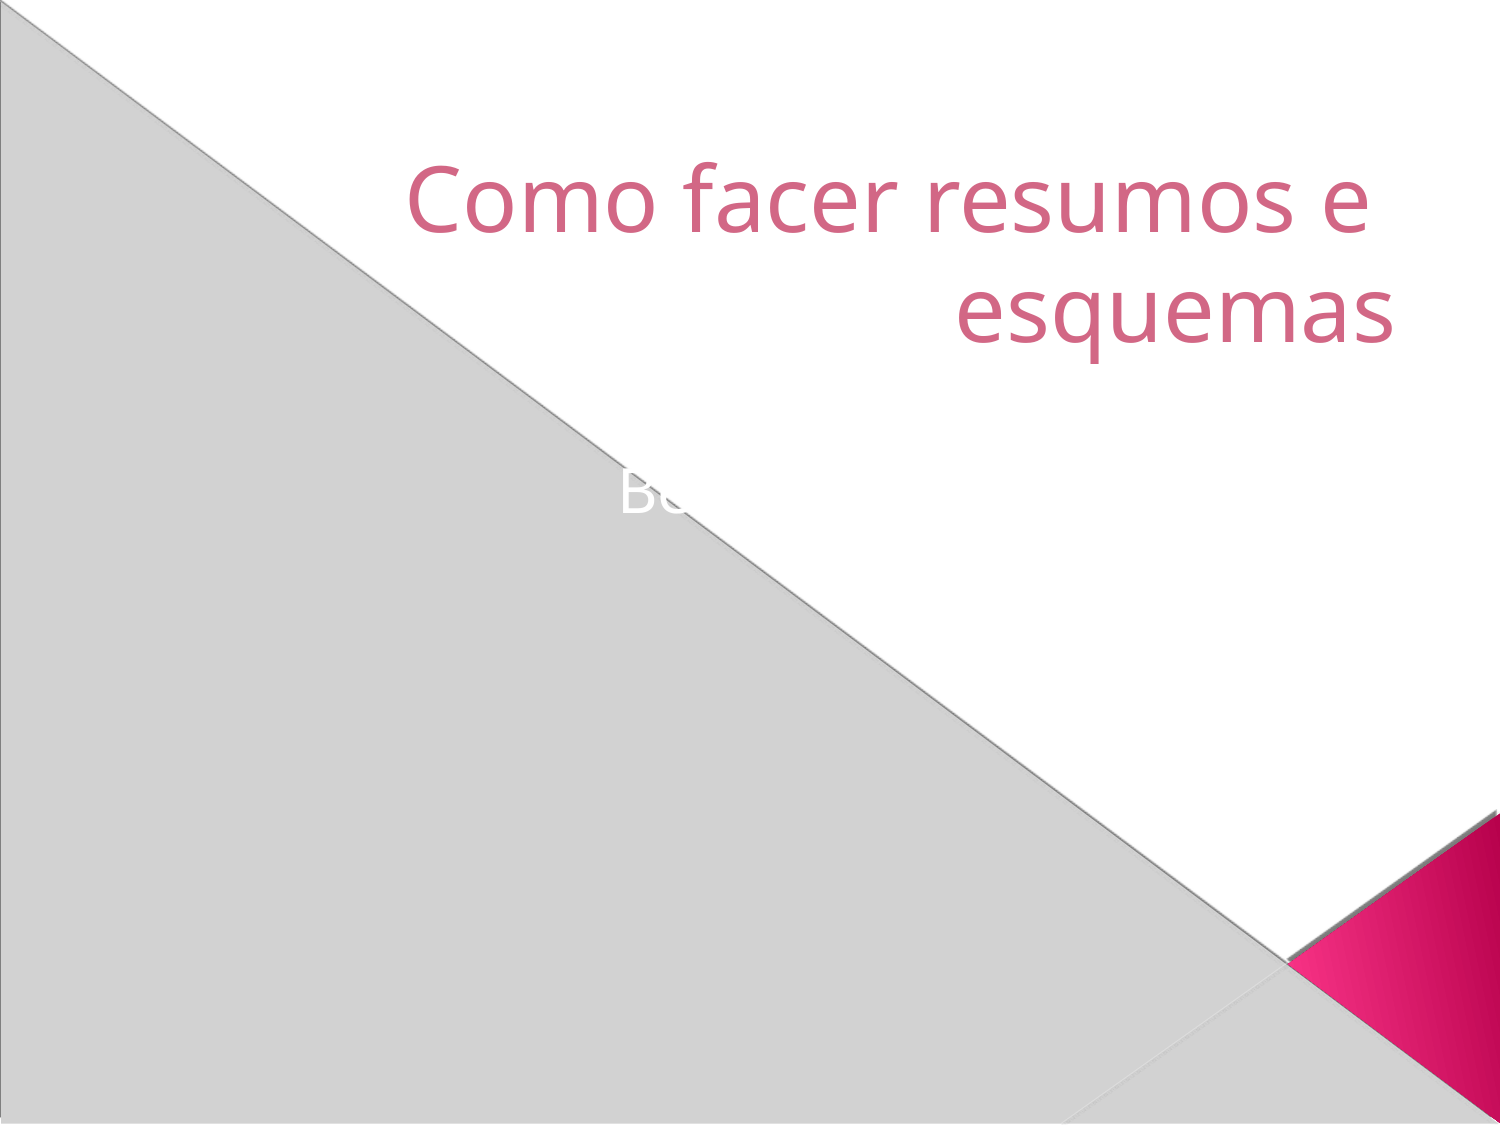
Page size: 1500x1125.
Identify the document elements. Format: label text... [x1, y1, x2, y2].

text_box IES A GUÍA Beatriz Fernández Barciela [88, 369, 1412, 657]
text_box Como facer resumos e esquemas [88, 127, 1412, 369]
